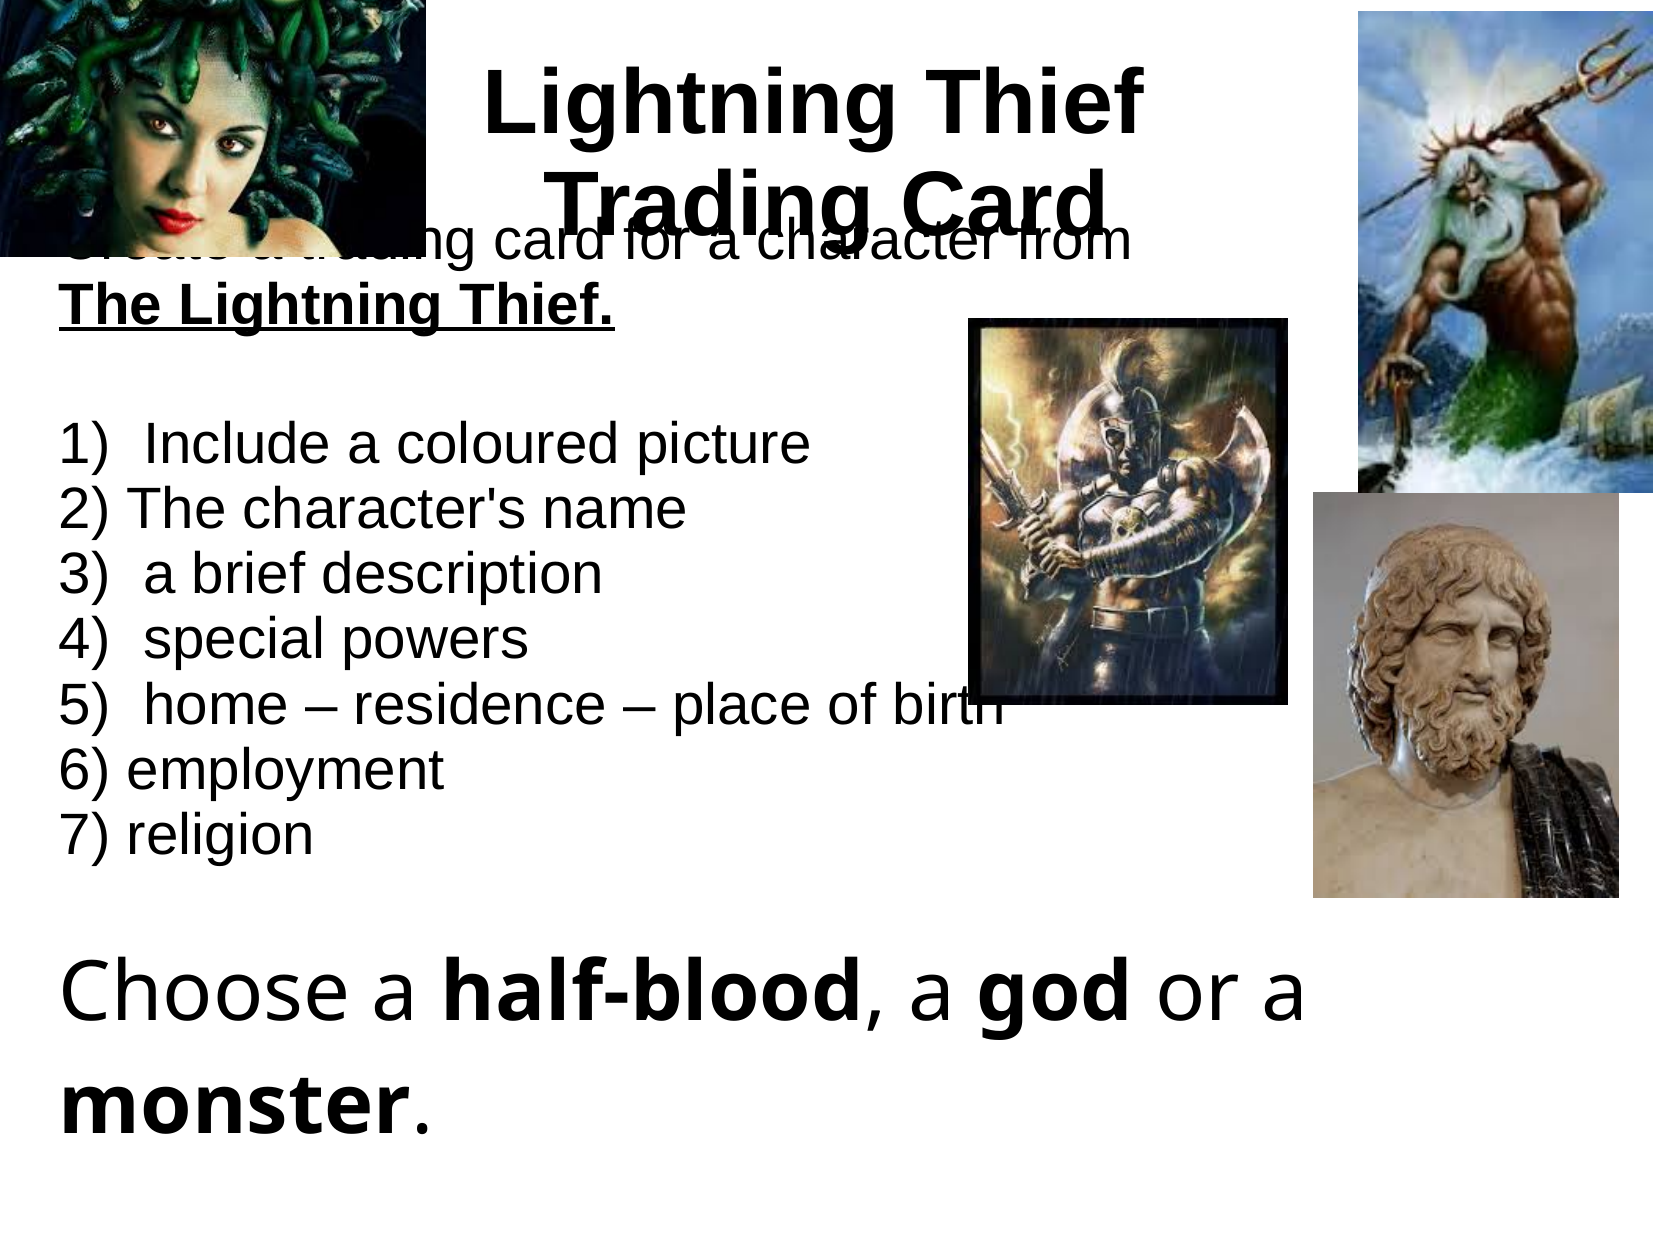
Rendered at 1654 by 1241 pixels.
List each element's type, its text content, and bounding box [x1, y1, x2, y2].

picture [0, 0, 426, 257]
title Lightning Thief Trading Card [426, 49, 1358, 195]
subtitle Create a trading card for a character from The Lightning Thief. 1) Include a coloured picture 2) The character's name 3) a brief description 4) special powers 5) home – residence – place of birth 6) employment 7) religion Choose a half-blood, a god or a monster. [59, 195, 1571, 1105]
picture [968, 318, 1288, 705]
picture [1313, 11, 1653, 898]
